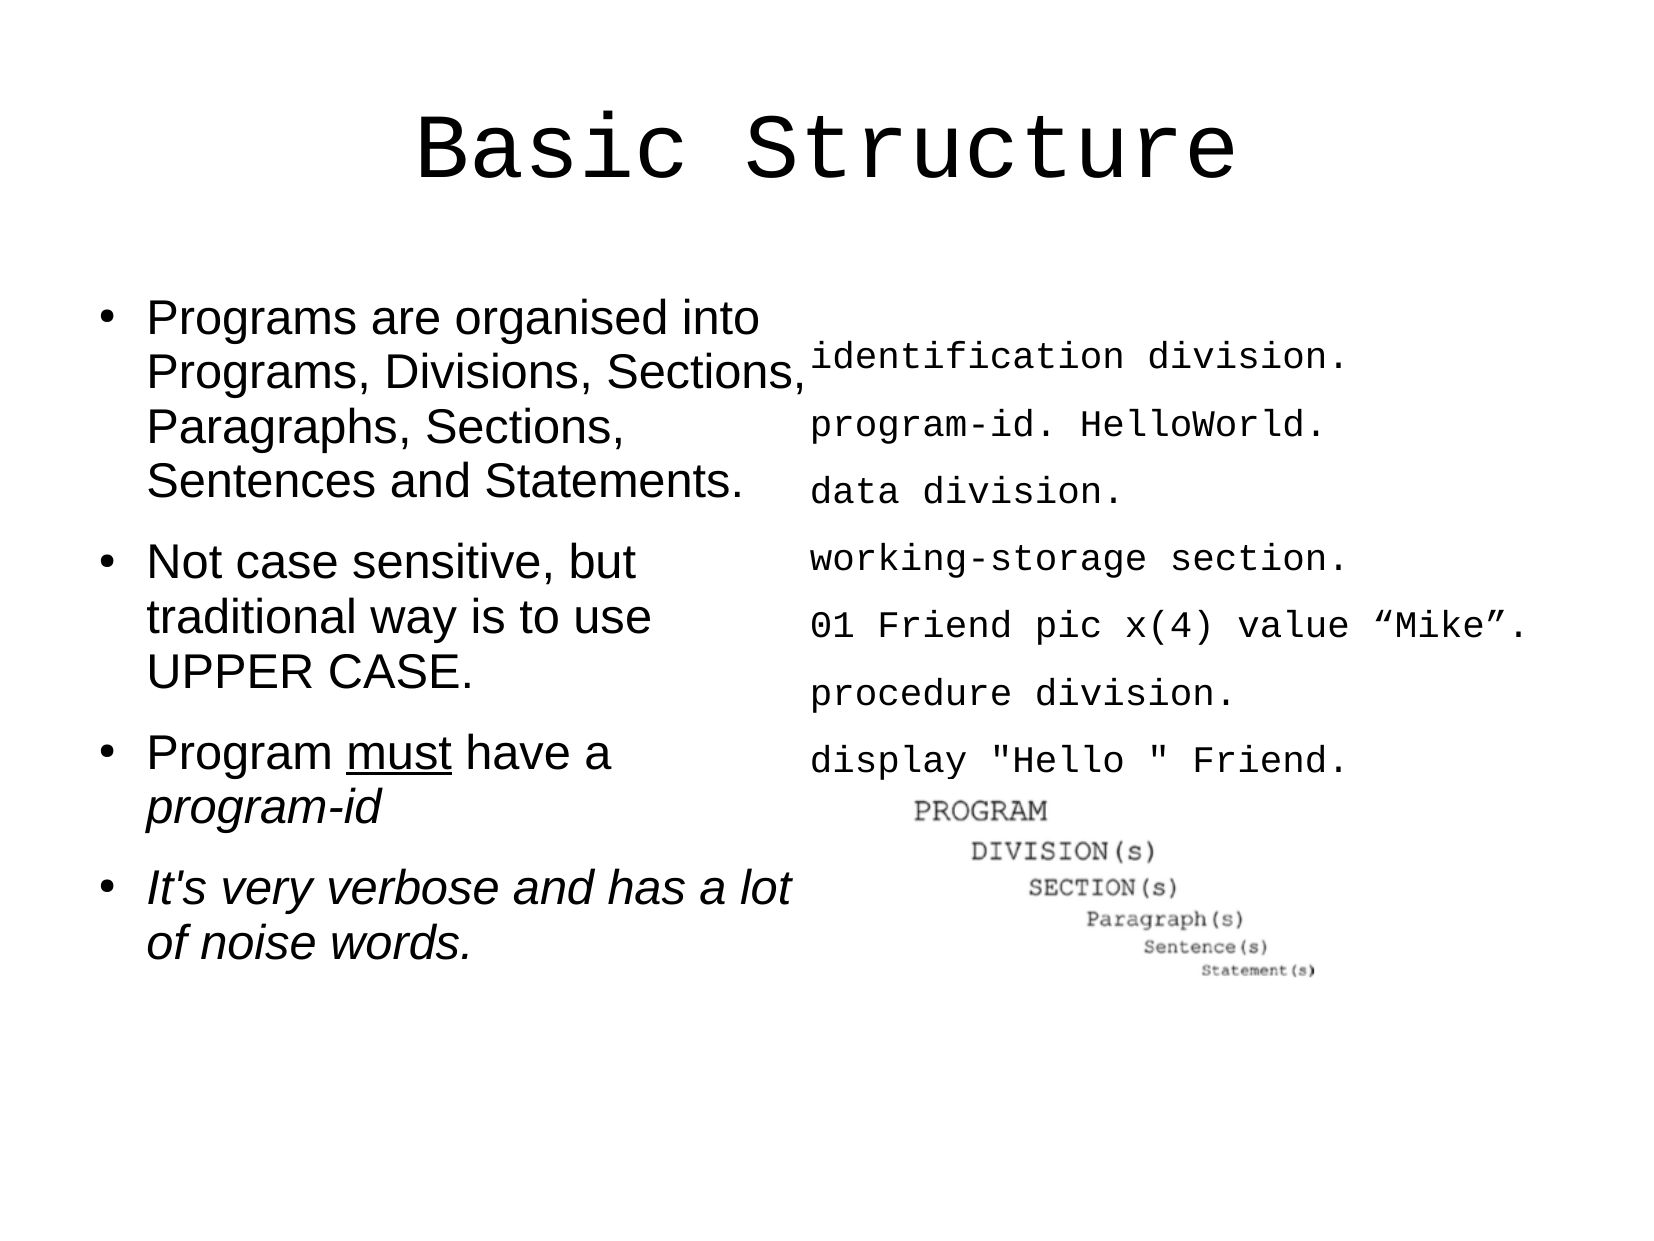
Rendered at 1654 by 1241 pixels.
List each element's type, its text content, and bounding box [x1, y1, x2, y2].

title Basic Structure [82, 49, 1571, 257]
list Programs are organised into Programs, Divisions, Sections, Paragraphs, Sections, Sentences and Statements. Not case sensitive, but traditional way is to use UPPER CASE. Program must have a program-id It's very verbose and has a lot of noise words. [82, 290, 809, 1010]
text_box identification division. program-id. HelloWorld. data division. working-storage section. 01 Friend pic x(4) value “Mike”. procedure division. display "Hello " Friend. [795, 330, 1561, 823]
picture [900, 779, 1383, 994]
